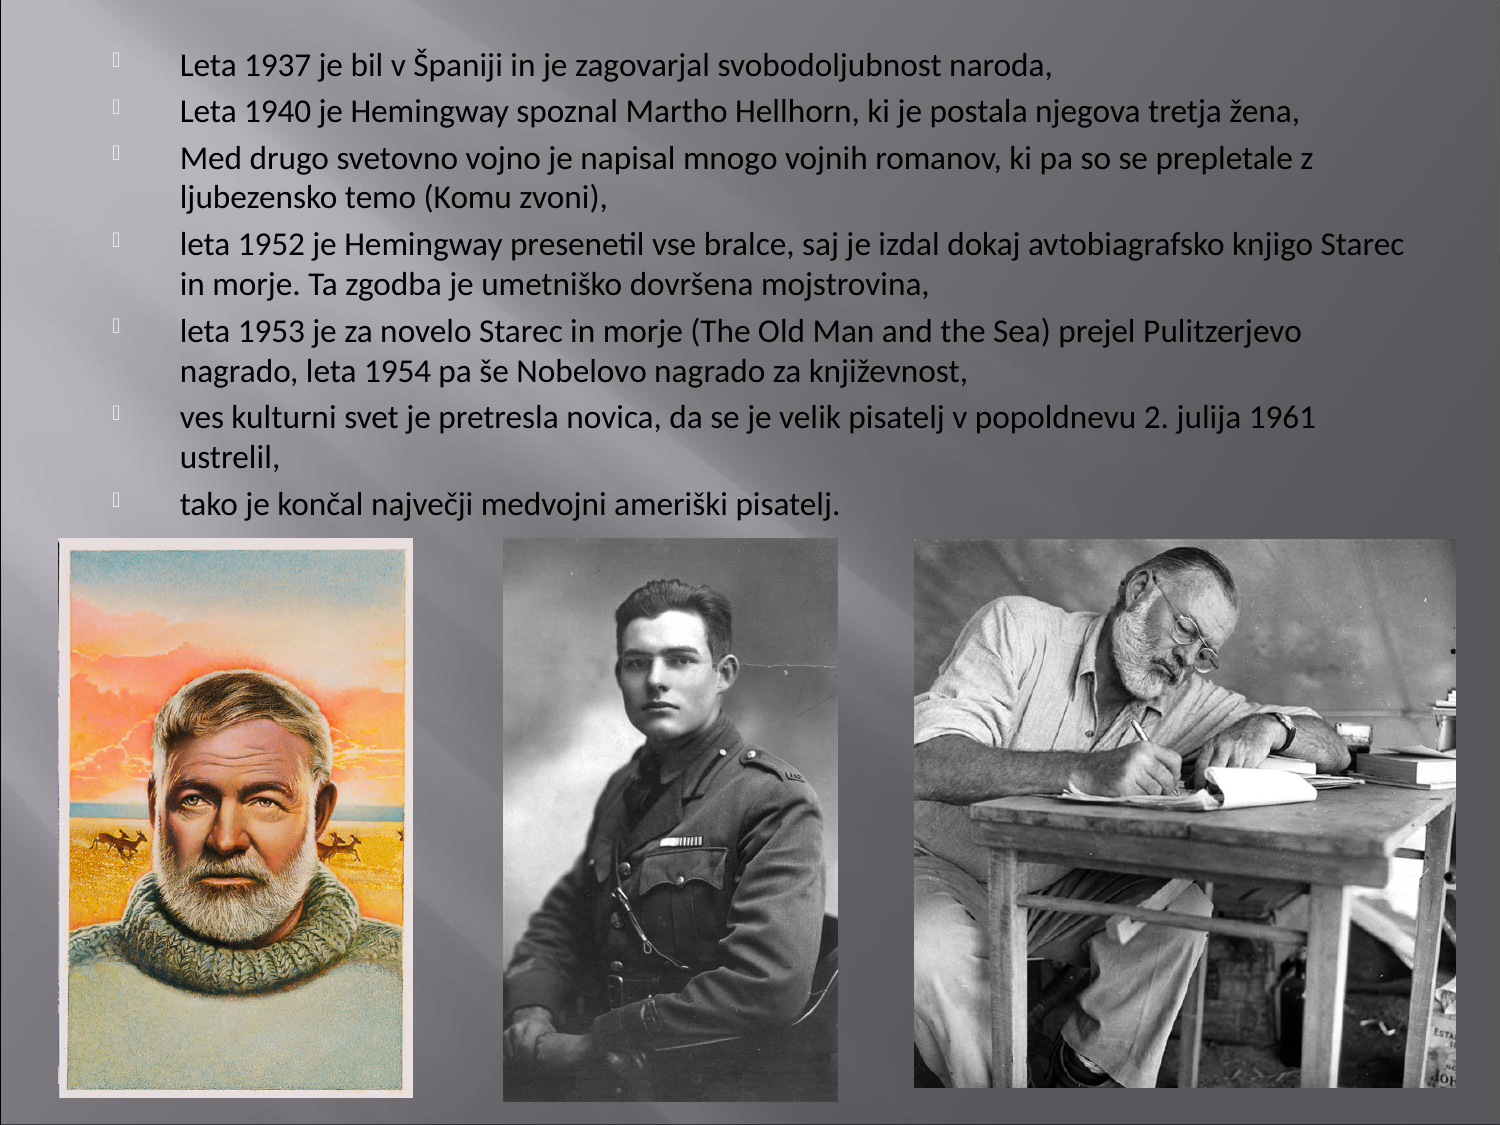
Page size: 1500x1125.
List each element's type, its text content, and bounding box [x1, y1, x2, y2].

picture [0, 0, 1500, 1125]
list Leta 1937 je bil v Španiji in je zagovarjal svobodoljubnost naroda, Leta 1940 je Hemingway spoznal Martho Hellhorn, ki je postala njegova tretja žena, Med drugo svetovno vojno je napisal mnogo vojnih romanov, ki pa so se prepletale z ljubezensko temo (Komu zvoni), leta 1952 je Hemingway presenetil vse bralce, saj je izdal dokaj avtobiagrafsko knjigo Starec in morje. Ta zgodba je umetniško dovršena mojstrovina, leta 1953 je za novelo Starec in morje (The Old Man and the Sea) prejel Pulitzerjevo nagrado, leta 1954 pa še Nobelovo nagrado za književnost, ves kulturni svet je pretresla novica, da se je velik pisatelj v popoldnevu 2. julija 1961 ustrelil, tako je končal največji medvojni ameriški pisatelj. [75, 35, 1425, 1032]
